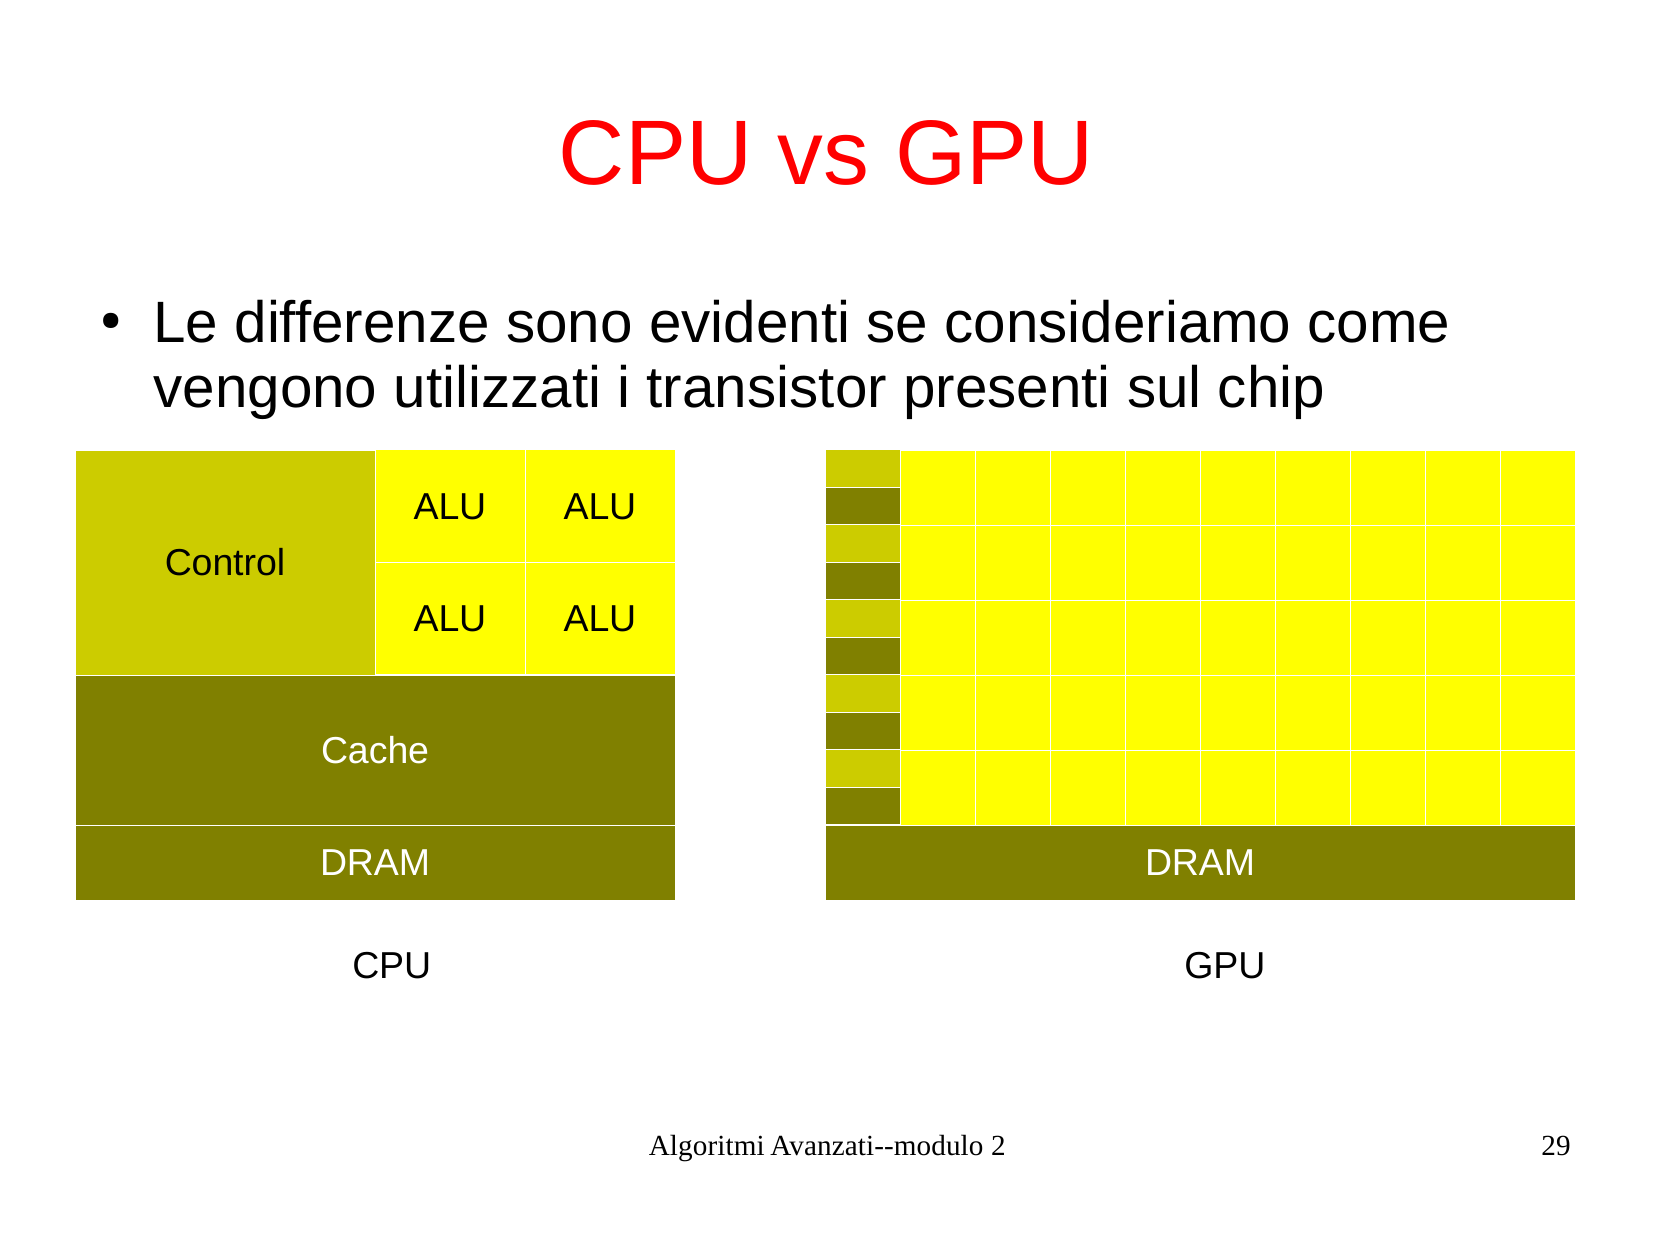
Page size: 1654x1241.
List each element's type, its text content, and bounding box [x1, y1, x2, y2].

text_box Cache [75, 675, 82, 825]
text_box [1571, 450, 1576, 825]
list Le differenze sono evidenti se consideriamo come vengono utilizzati i transistor presenti sul chip [82, 290, 1571, 1109]
text_box DRAM [75, 825, 82, 901]
title CPU vs GPU [82, 49, 1571, 257]
text_box DRAM [1571, 825, 1576, 901]
text_box Control [75, 450, 82, 675]
